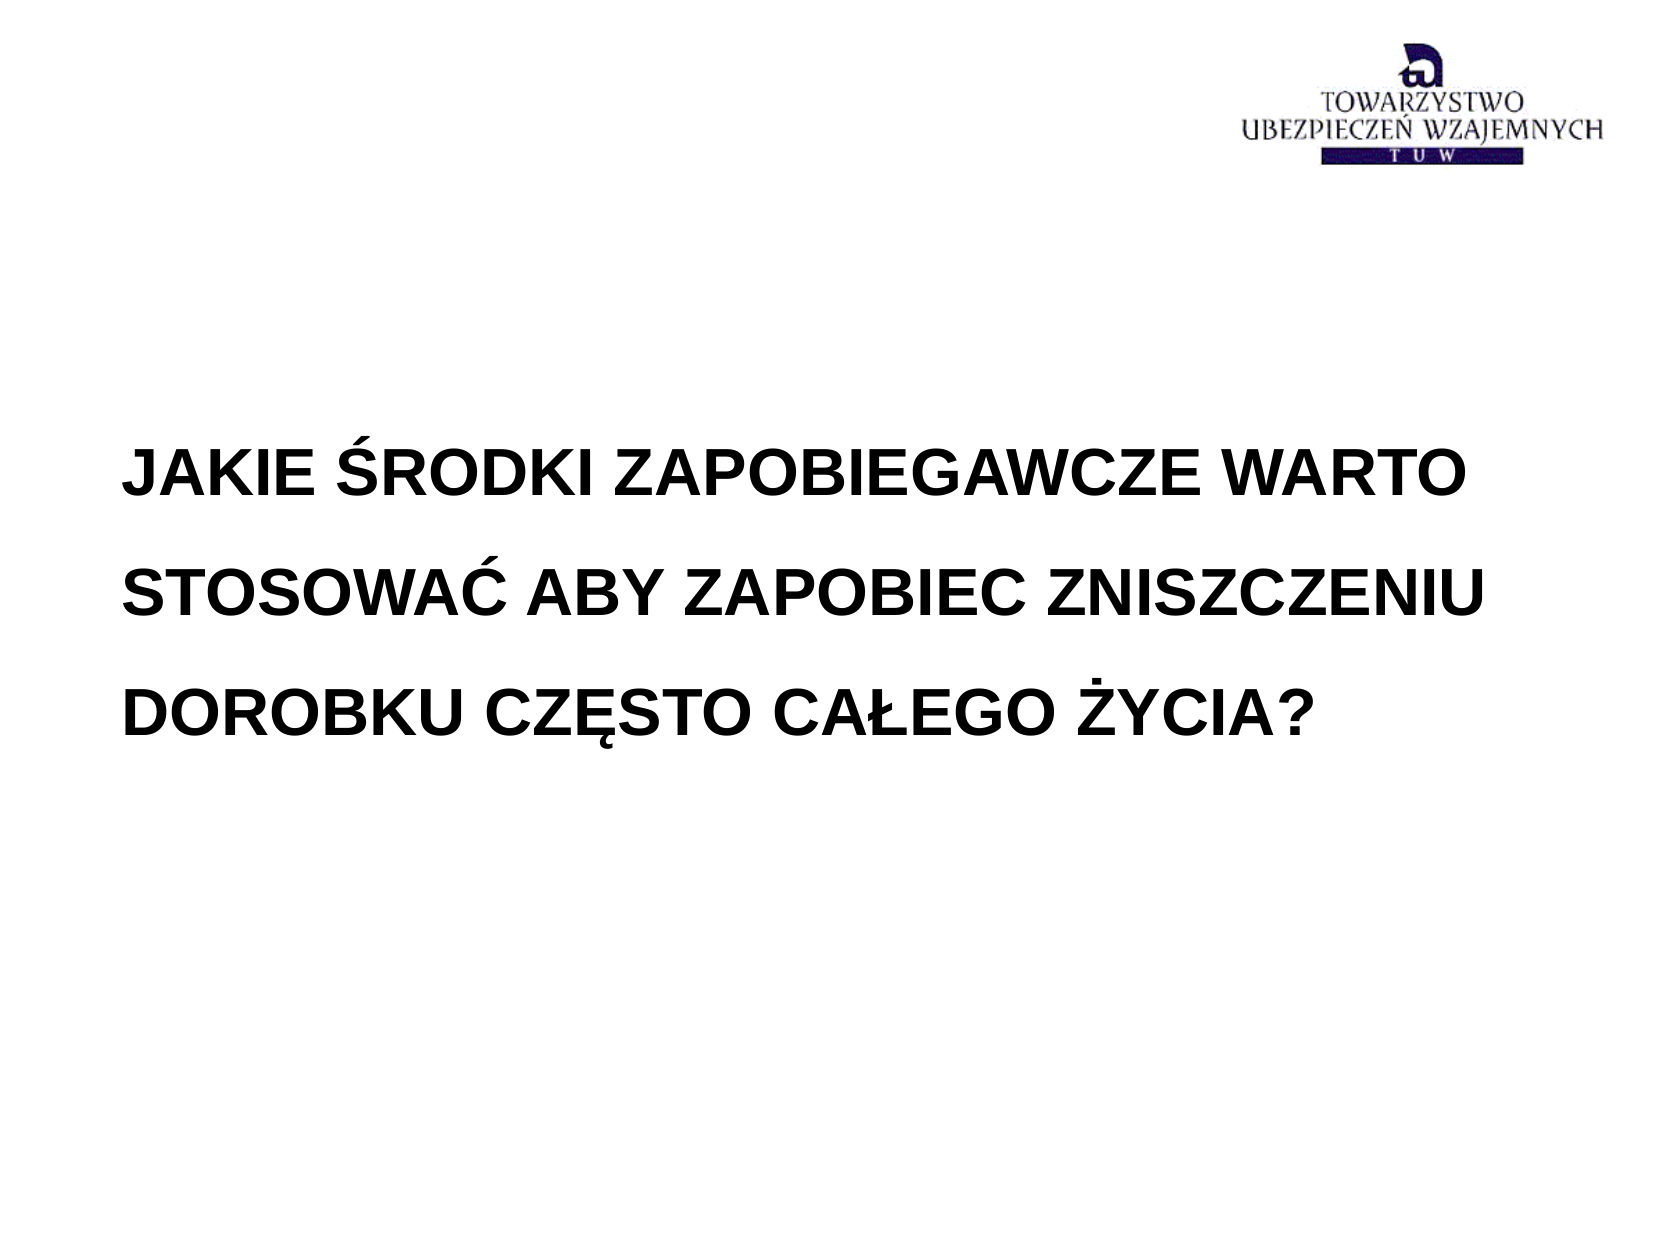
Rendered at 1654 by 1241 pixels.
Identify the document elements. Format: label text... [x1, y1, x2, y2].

text_box JAKIE ŚRODKI ZAPOBIEGAWCZE WARTO STOSOWAĆ ABY ZAPOBIEC ZNISZCZENIU DOROBKU CZĘSTO CAŁEGO ŻYCIA? [106, 200, 1617, 917]
picture [1240, 41, 1605, 169]
